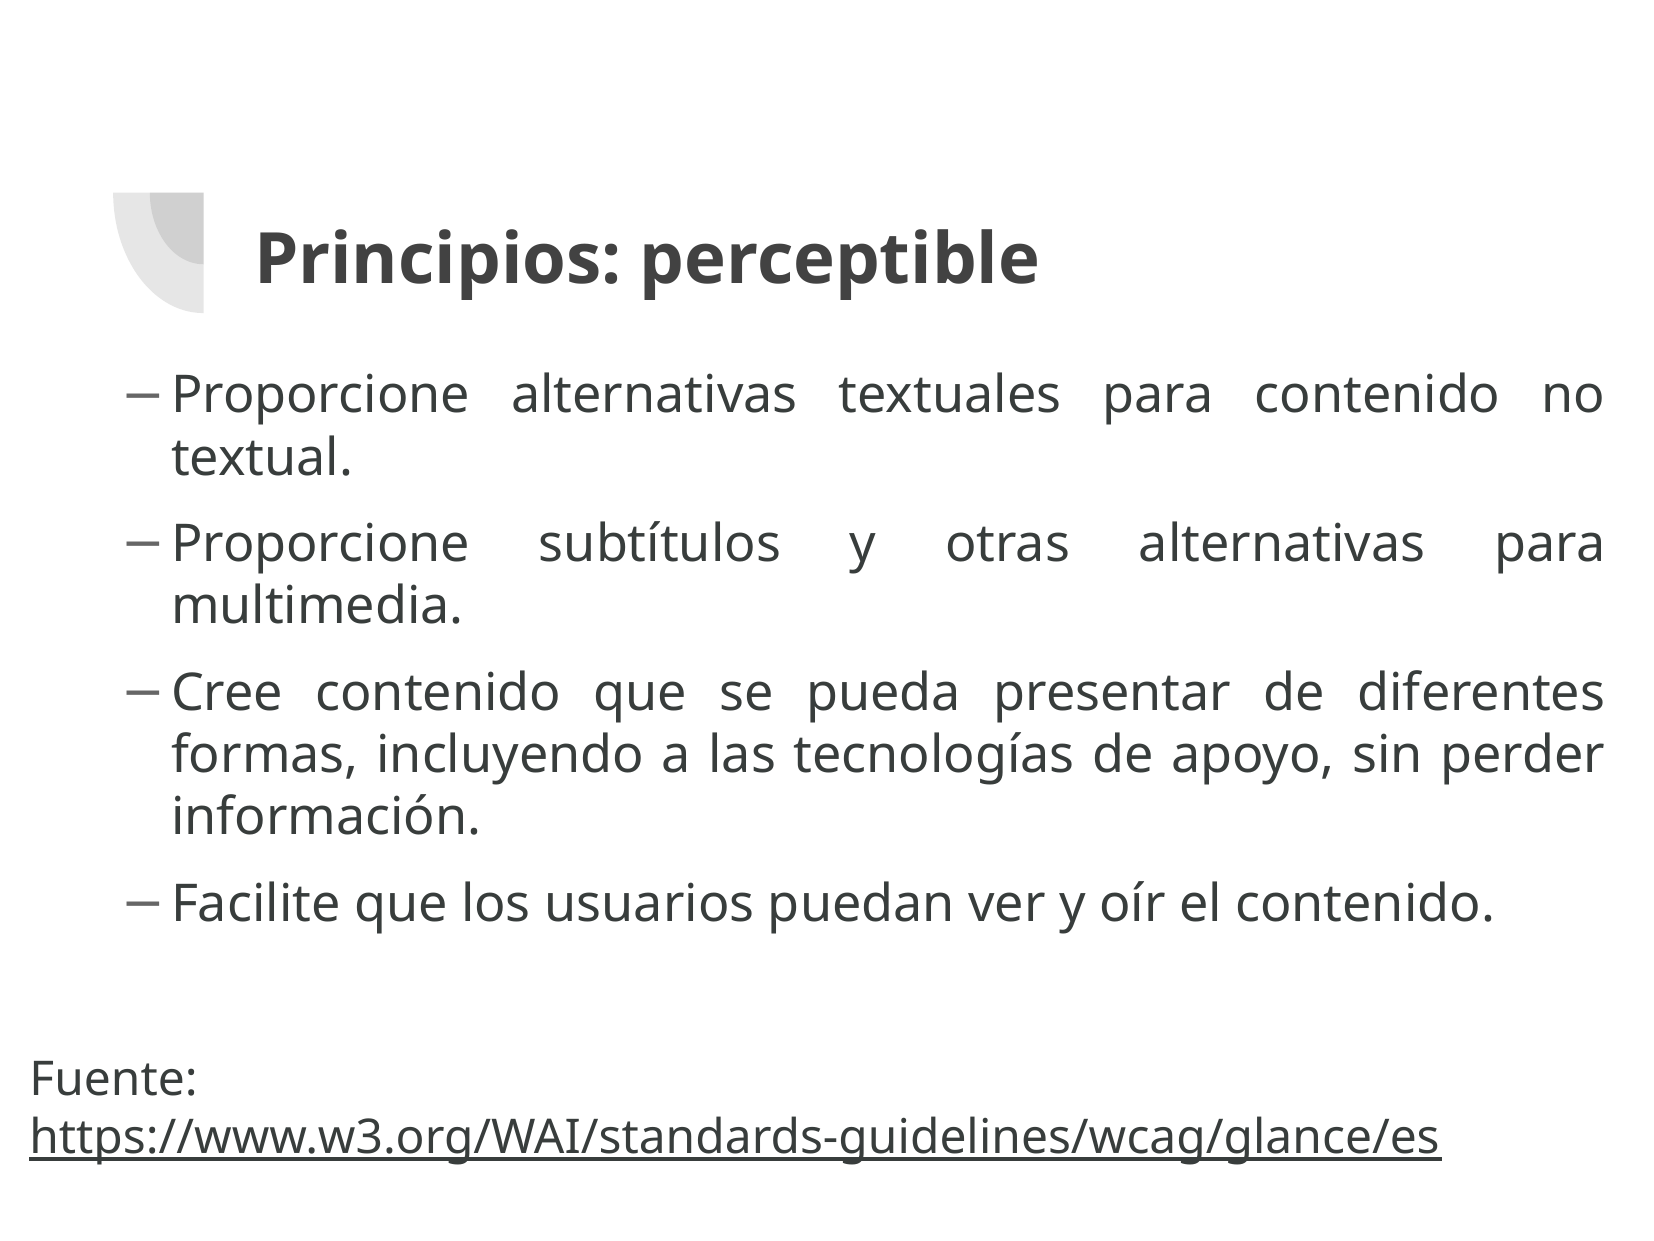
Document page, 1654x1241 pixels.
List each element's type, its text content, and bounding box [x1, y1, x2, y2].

title Principios: perceptible [235, 194, 1508, 324]
text_box Proporcione alternativas textuales para contenido no textual. Proporcione subtítulos y otras alternativas para multimedia. Cree contenido que se pueda presentar de diferentes formas, incluyendo a las tecnologías de apoyo, sin perder información. Facilite que los usuarios puedan ver y oír el contenido. Fuente: https://www.w3.org/WAI/standards-guidelines/wcag/glance/es [29, 360, 1607, 1187]
